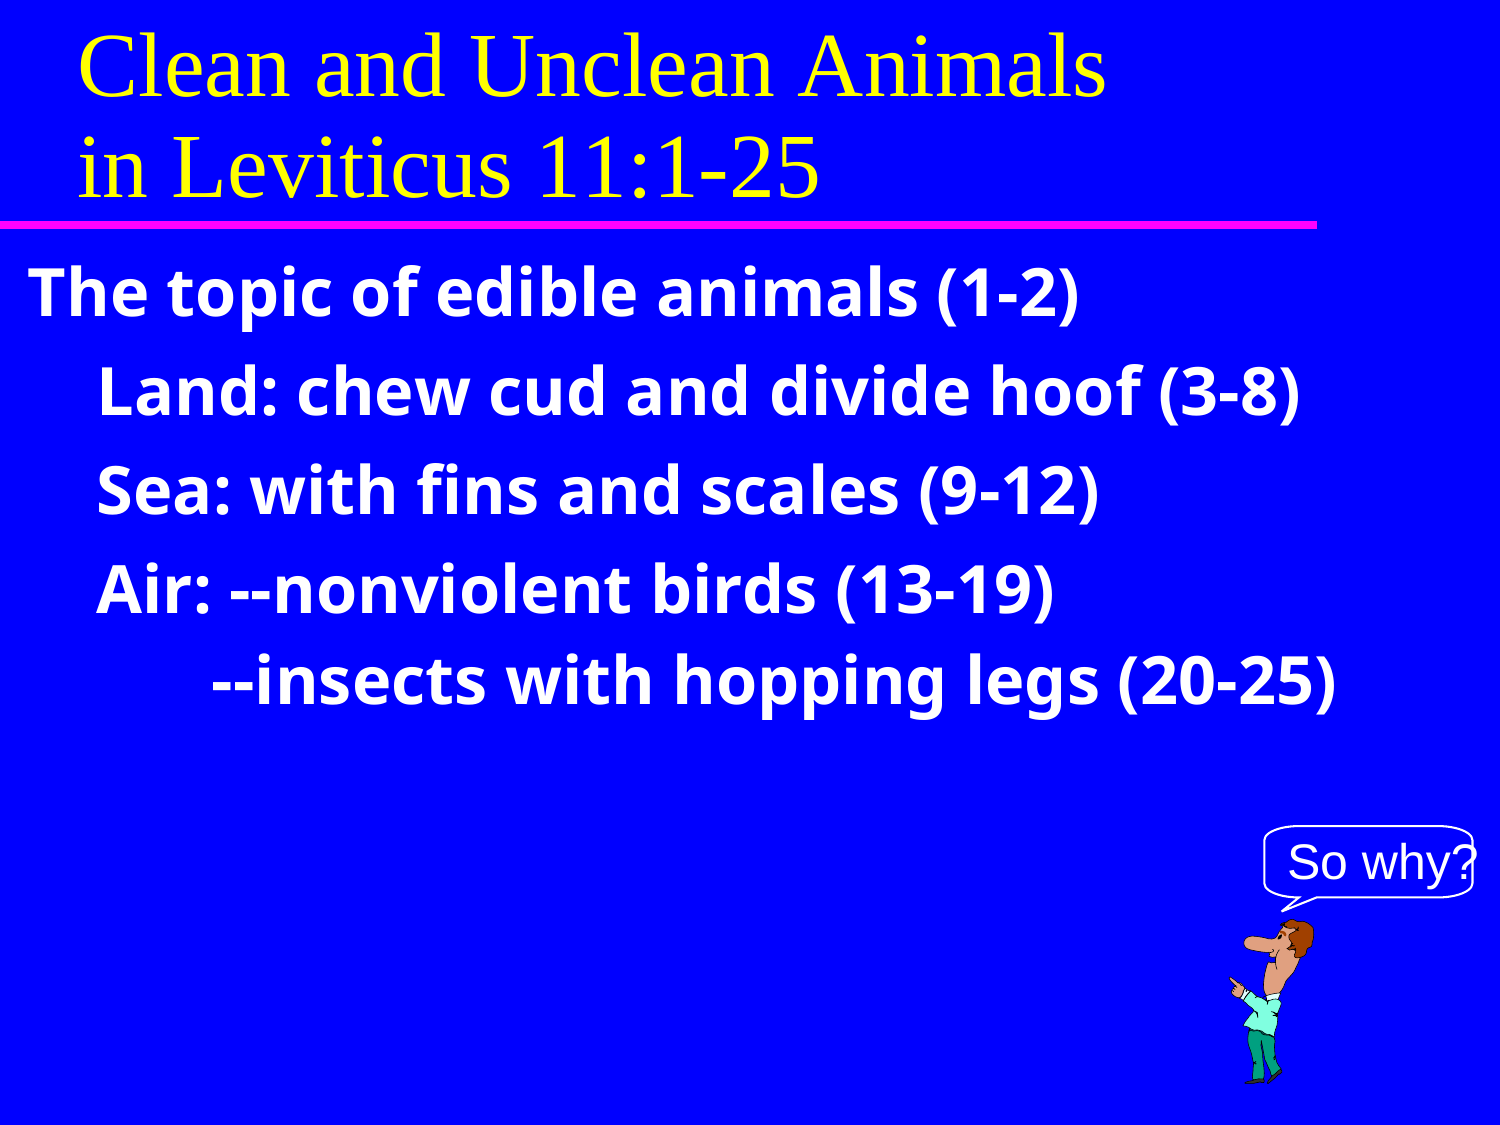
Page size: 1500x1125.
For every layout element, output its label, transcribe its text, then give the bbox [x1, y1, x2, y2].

chart [1228, 918, 1315, 1085]
list The topic of edible animals (1-2) Land: chew cud and divide hoof (3-8) Sea: with fins and scales (9-12) Air: --nonviolent birds (13-19) --insects with hopping legs (20-25) [12, 237, 1500, 1111]
text_box So why? [1264, 826, 1473, 912]
title Clean and Unclean Animals in Leviticus 11:1-25 [62, 0, 1338, 225]
